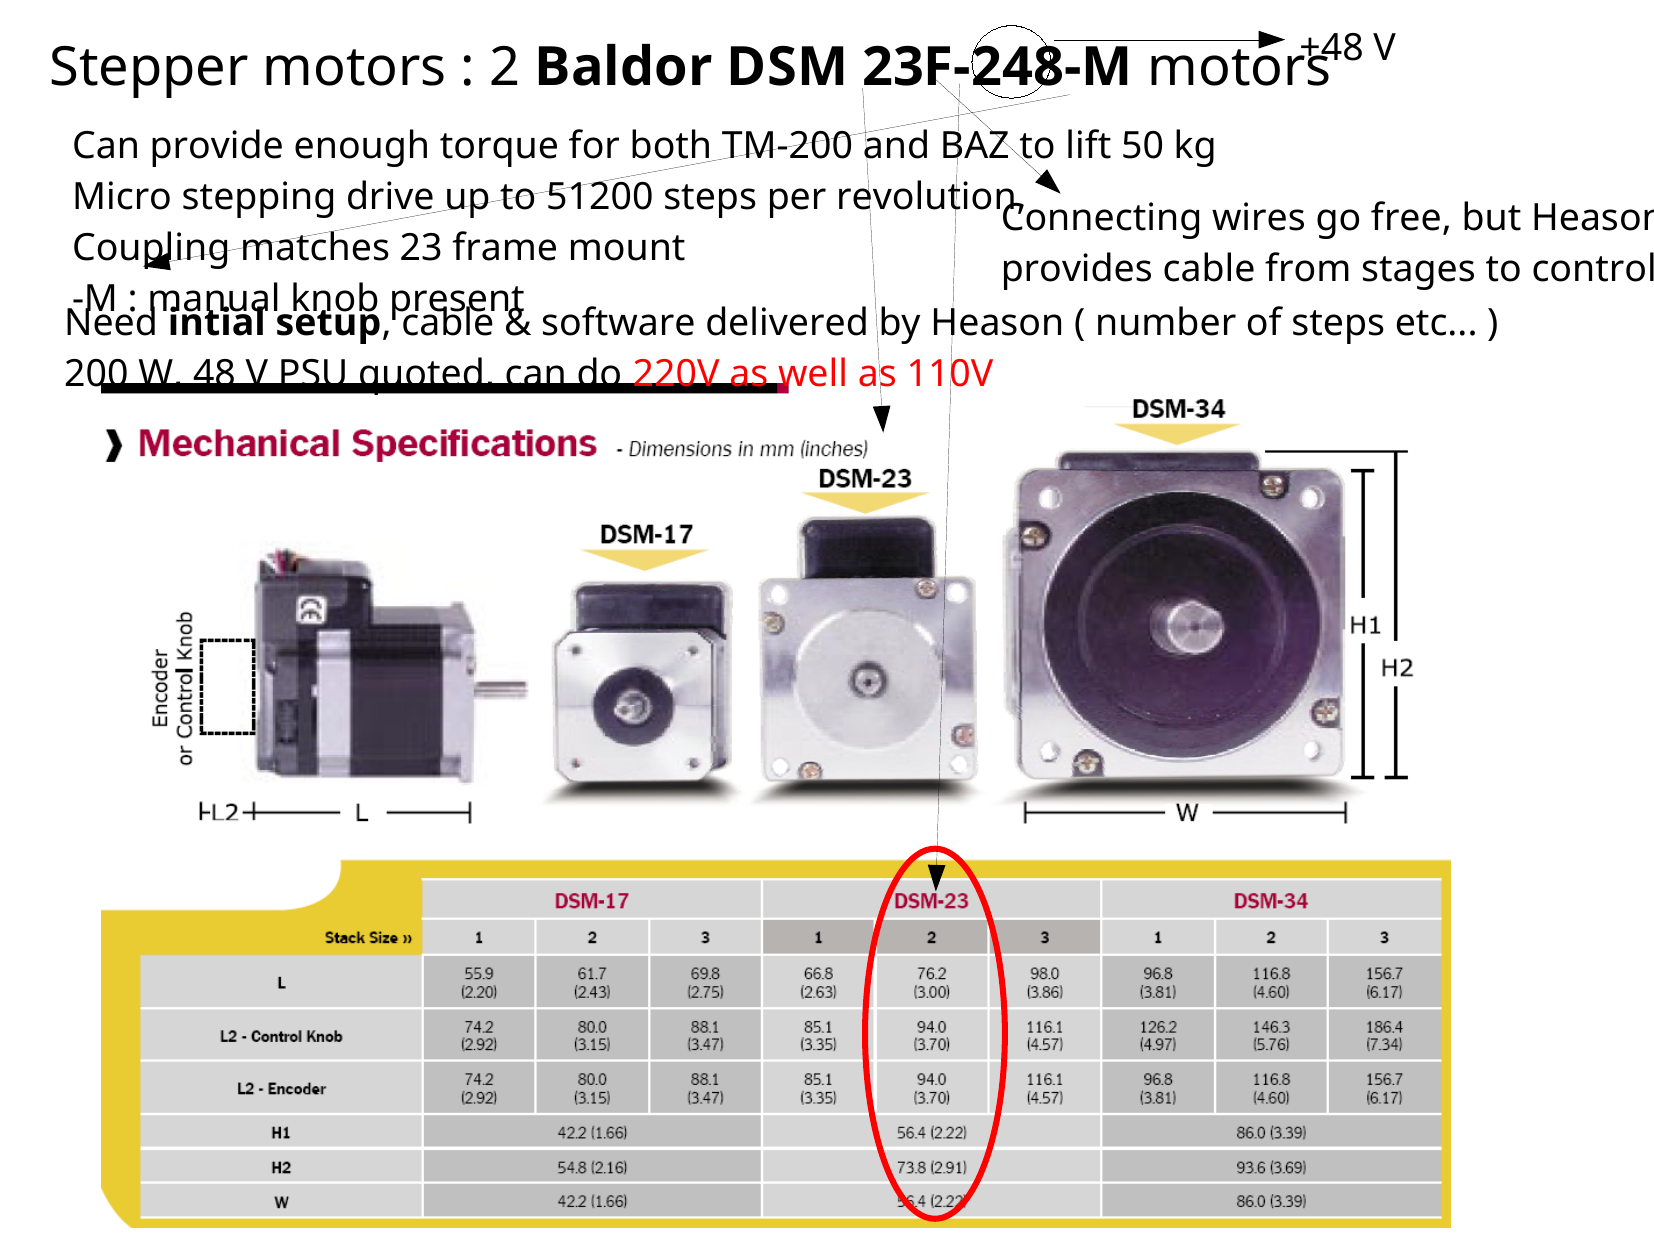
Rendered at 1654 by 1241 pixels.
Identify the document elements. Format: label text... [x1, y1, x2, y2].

text_box Can provide enough torque for both TM-200 and BAZ to lift 50 kg Micro stepping drive up to 51200 steps per revolution, Coupling matches 23 frame mount -M : manual knob present [866, 116, 958, 288]
text_box Can provide enough torque for both TM-200 and BAZ to lift 50 kg Micro stepping drive up to 51200 steps per revolution, Coupling matches 23 frame mount -M : manual knob present [974, 111, 1182, 183]
text_box Need intial setup, cable & software delivered by Heason ( number of steps etc... ) 200 W, 48 V PSU quoted, can do 220V as well as 110V [39, 288, 1460, 395]
picture [869, 852, 1001, 1215]
text_box Can provide enough torque for both TM-200 and BAZ to lift 50 kg Micro stepping drive up to 51200 steps per revolution, Coupling matches 23 frame mount -M : manual knob present [47, 111, 874, 288]
picture [101, 395, 1451, 1228]
text_box Connecting wires go free, but Heason provides cable from stages to controller [986, 183, 1654, 289]
text_box +48 V [1284, 13, 1414, 74]
text_box Can provide enough torque for both TM-200 and BAZ to lift 50 kg Micro stepping drive up to 51200 steps per revolution, Coupling matches 23 frame mount -M : manual knob present [954, 114, 1040, 288]
text_box Stepper motors : 2 Baldor DSM 23F-248-M motors [35, 20, 1296, 102]
